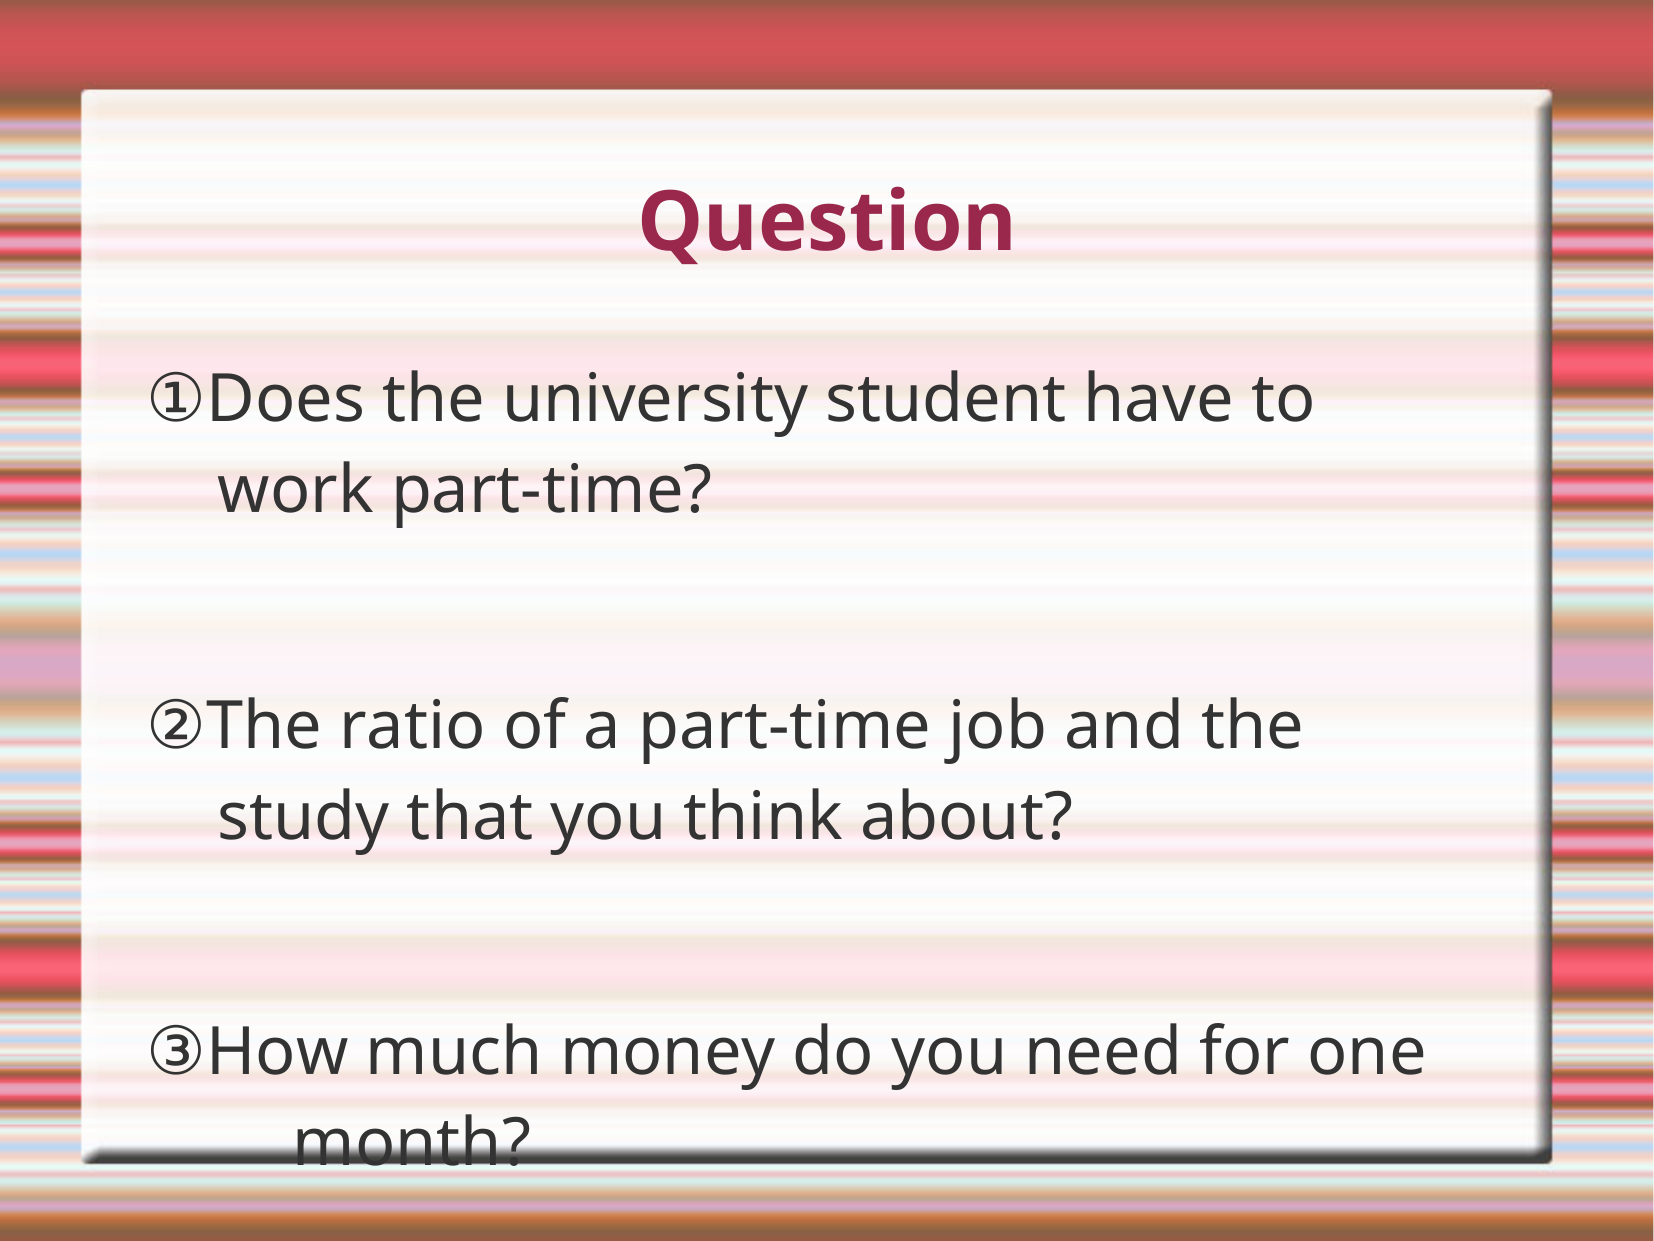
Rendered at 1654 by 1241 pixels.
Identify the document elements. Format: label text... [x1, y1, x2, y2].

list ①Does the university student have to work part-time? ②The ratio of a part-time job and the study that you think about? ③How much money do you need for one month? [134, 350, 1516, 1118]
title Question [121, 114, 1534, 322]
picture [0, 0, 1654, 1241]
